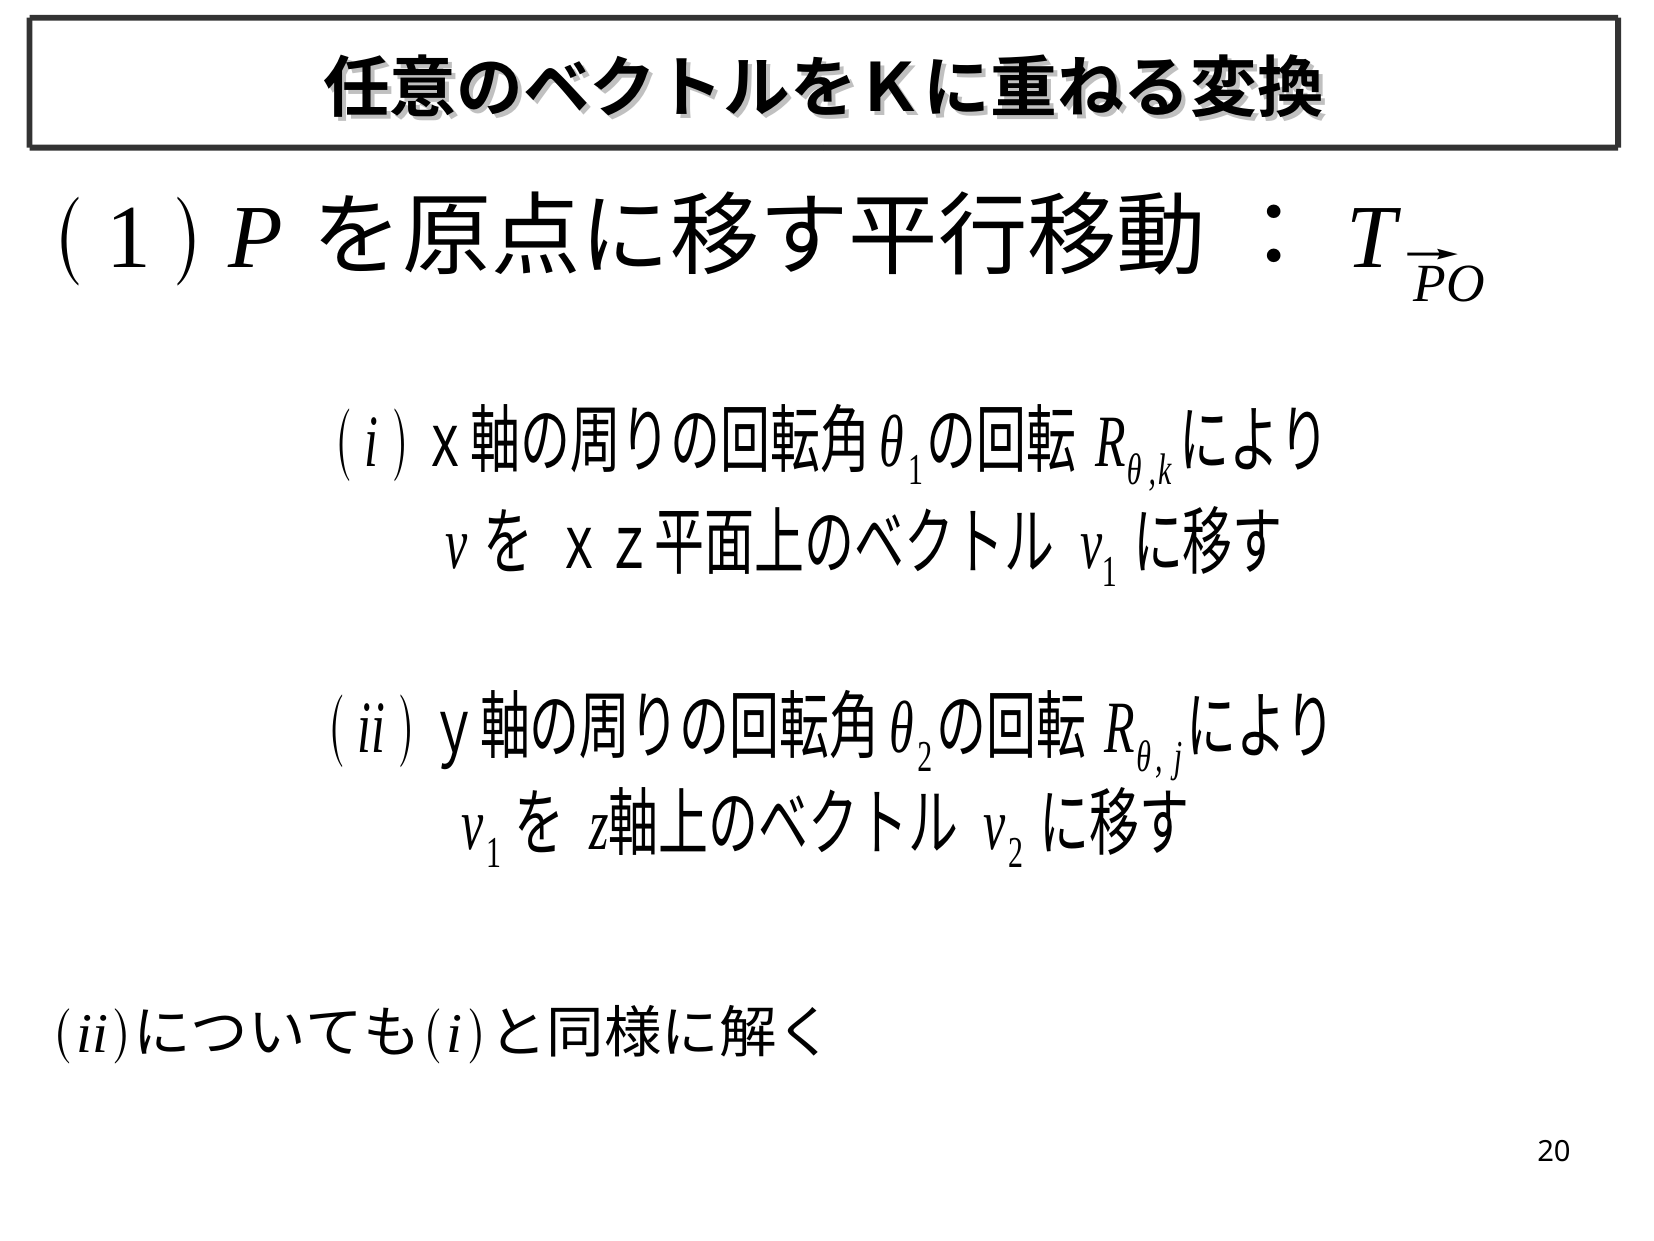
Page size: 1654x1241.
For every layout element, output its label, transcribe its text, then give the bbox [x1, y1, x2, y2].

text_box 任意のベクトルをＫに重ねる変換 [29, 17, 1619, 148]
chart [40, 1003, 849, 1068]
chart [16, 188, 1505, 312]
chart [308, 401, 1350, 880]
